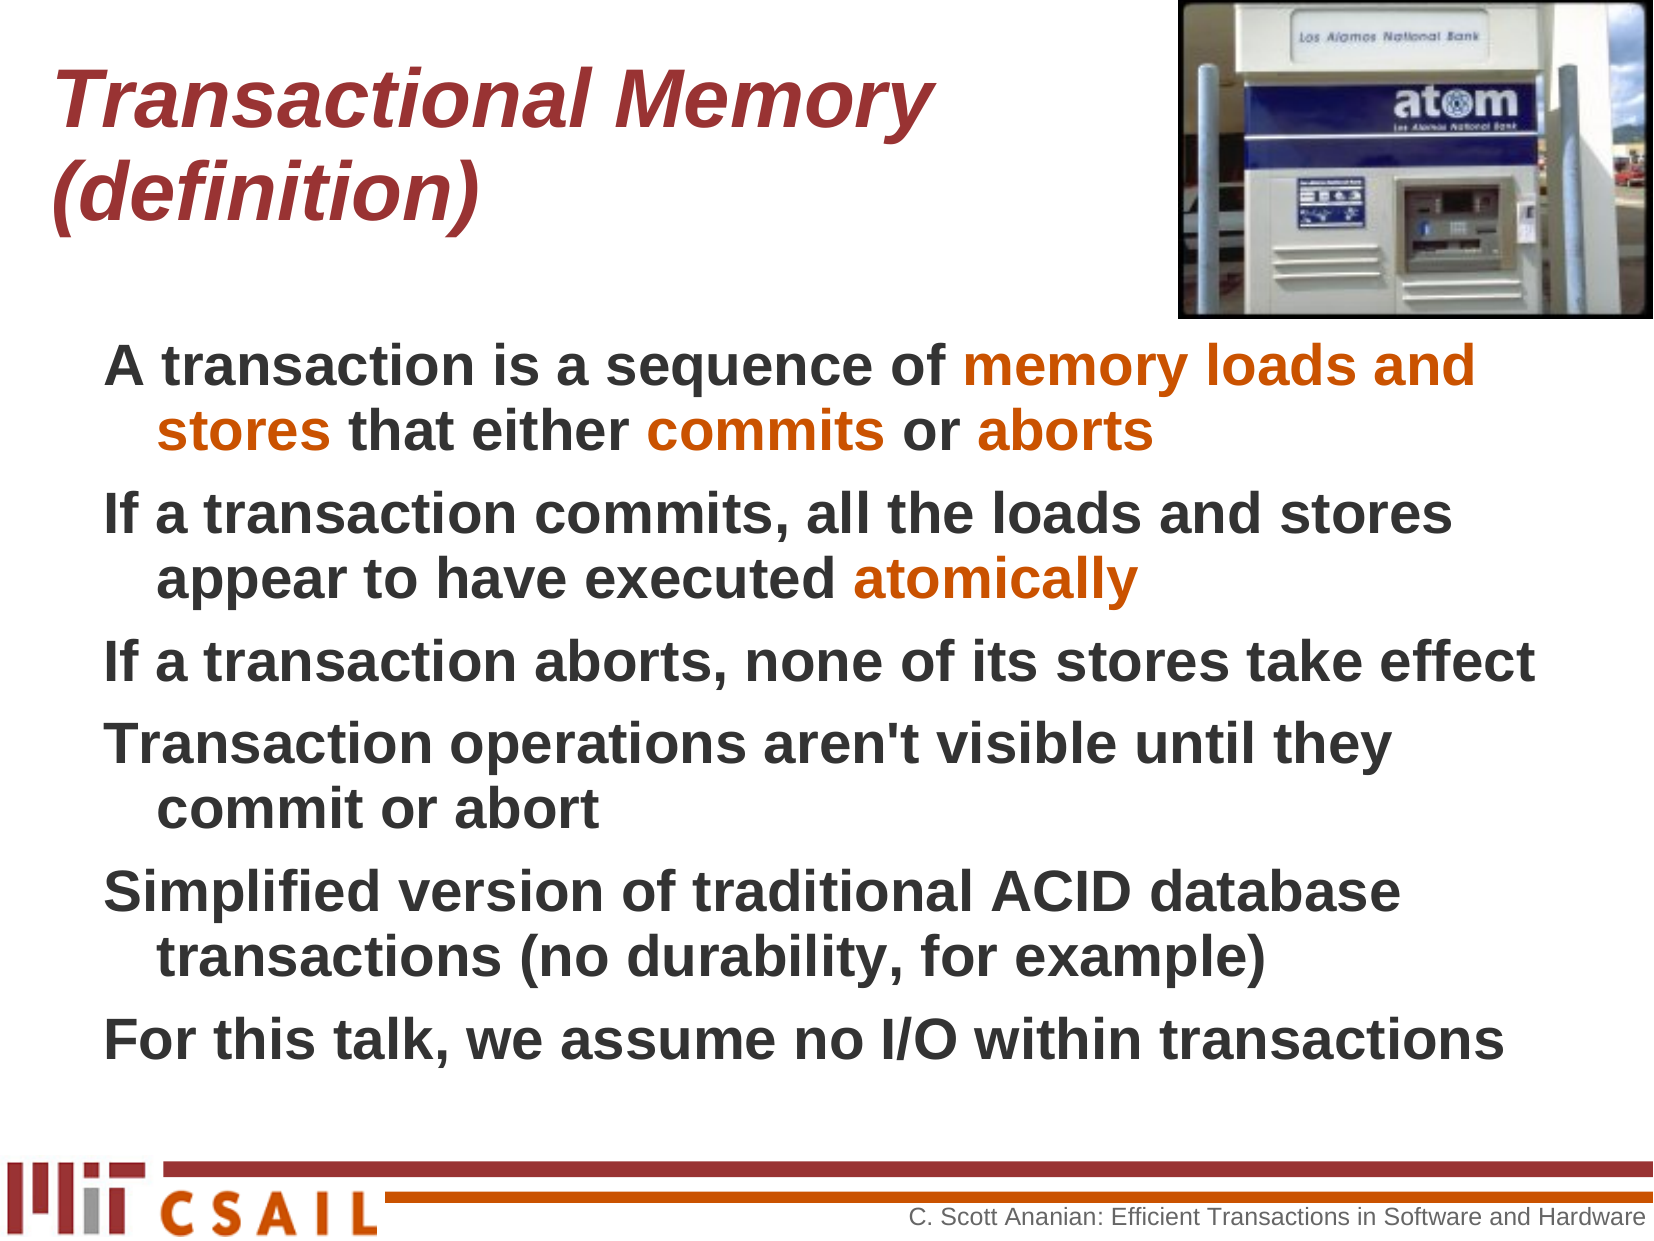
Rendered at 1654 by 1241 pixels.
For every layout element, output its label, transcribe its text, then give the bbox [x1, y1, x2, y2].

picture [1178, 0, 1653, 319]
picture [0, 1155, 377, 1237]
list A transaction is a sequence of memory loads and stores that either commits or aborts If a transaction commits, all the loads and stores appear to have executed atomically If a transaction aborts, none of its stores take effect Transaction operations aren't visible until they commit or abort Simplified version of traditional ACID database transactions (no durability, for example) For this talk, we assume no I/O within transactions [85, 332, 1587, 1137]
title Transactional Memory (definition) [51, 52, 1178, 239]
